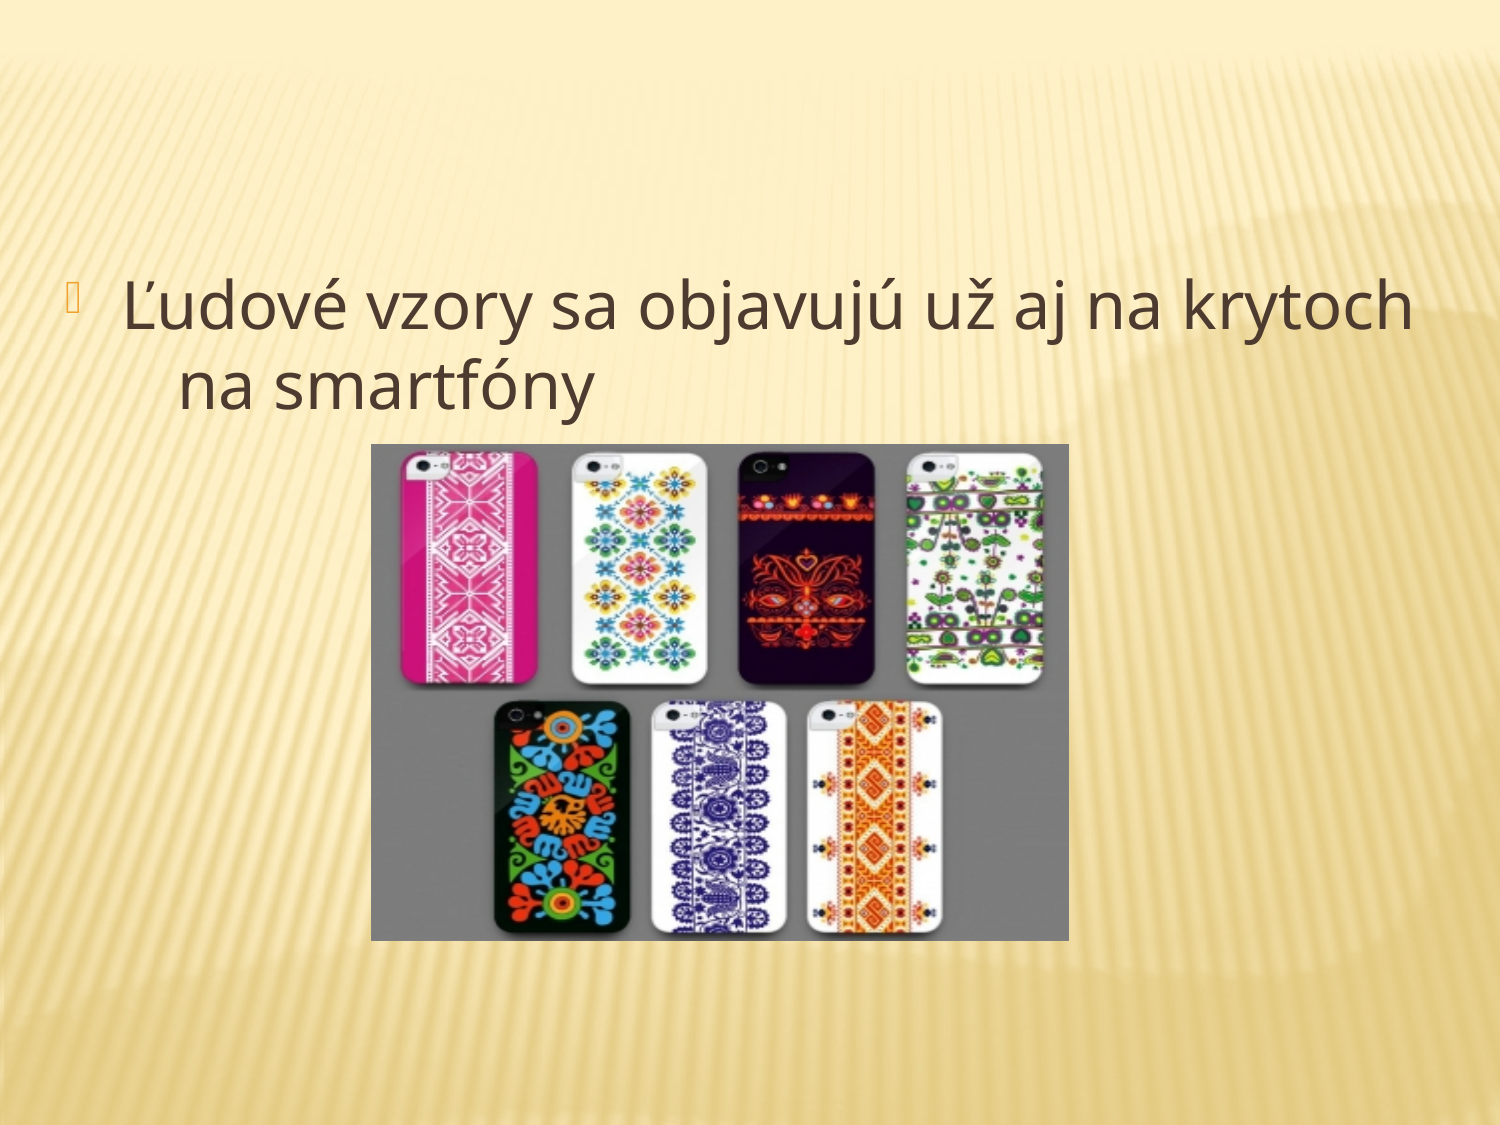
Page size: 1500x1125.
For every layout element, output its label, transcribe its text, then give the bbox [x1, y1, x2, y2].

list Ľudové vzory sa objavujú už aj na krytoch na smartfóny [50, 254, 1476, 998]
picture [371, 444, 1069, 941]
